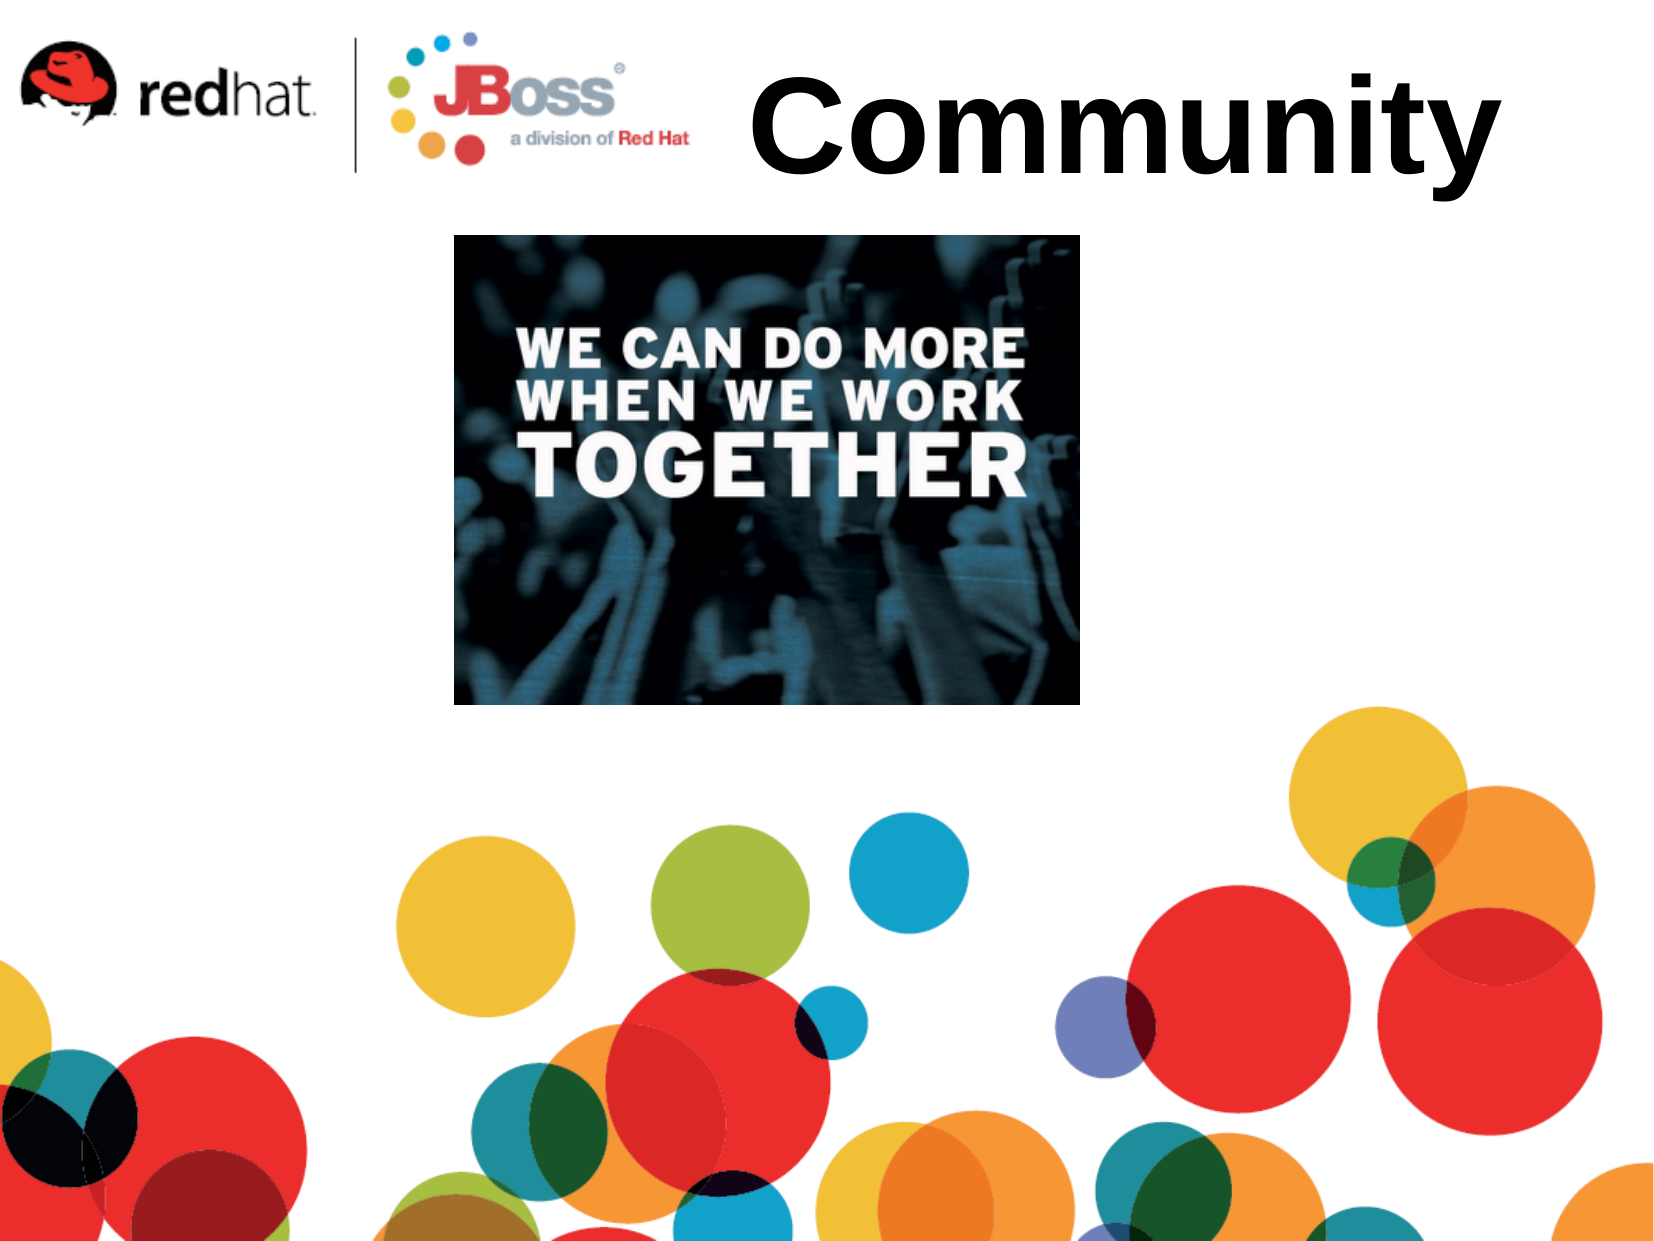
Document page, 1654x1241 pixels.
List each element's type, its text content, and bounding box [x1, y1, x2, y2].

picture [13, 5, 699, 182]
picture [0, 235, 1654, 1241]
text_box Community [732, 41, 1519, 211]
